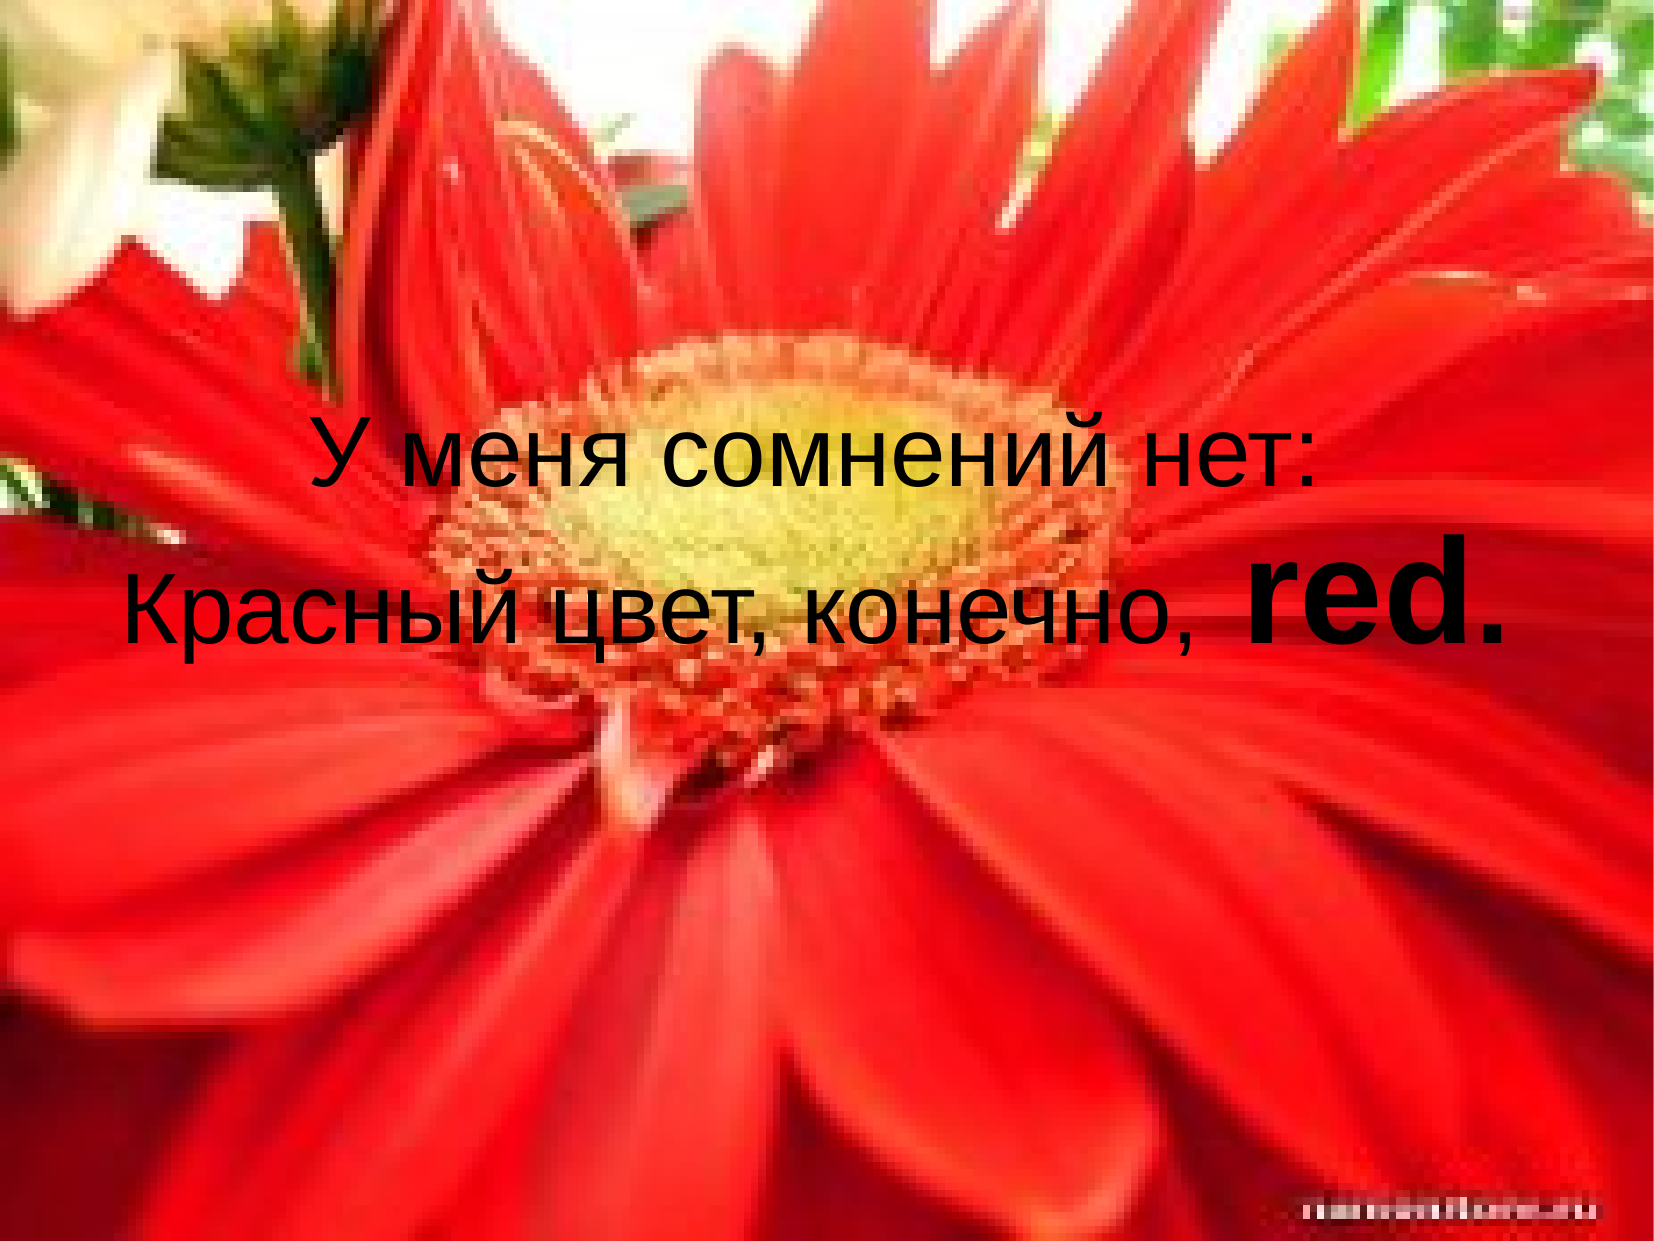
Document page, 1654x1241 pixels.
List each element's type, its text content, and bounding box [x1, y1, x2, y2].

picture [0, 0, 1654, 1241]
subtitle У меня сомнений нет: Красный цвет, конечно, red. [70, 0, 1559, 1119]
